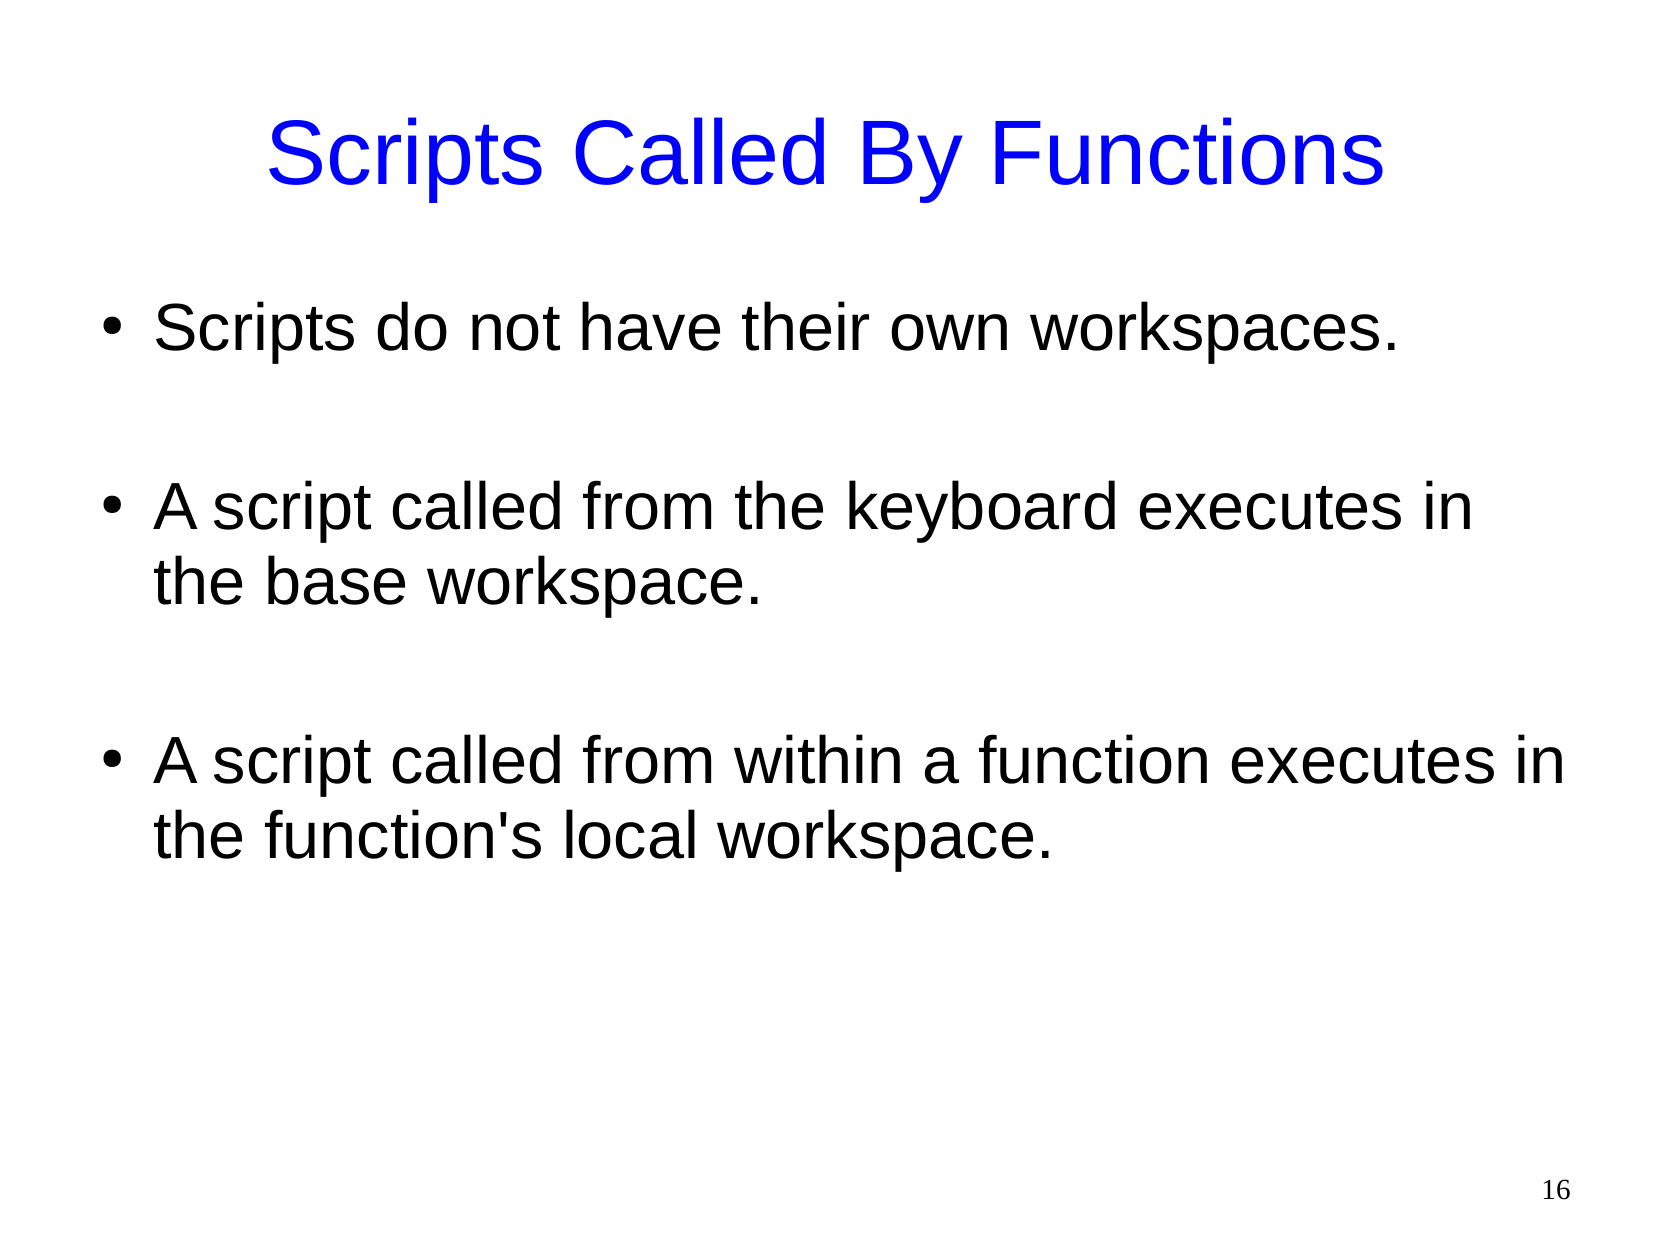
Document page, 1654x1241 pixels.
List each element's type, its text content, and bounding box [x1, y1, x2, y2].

list Scripts do not have their own workspaces. A script called from the keyboard executes in the base workspace. A script called from within a function executes in the function's local workspace. [82, 290, 1571, 1094]
title Scripts Called By Functions [82, 56, 1571, 250]
